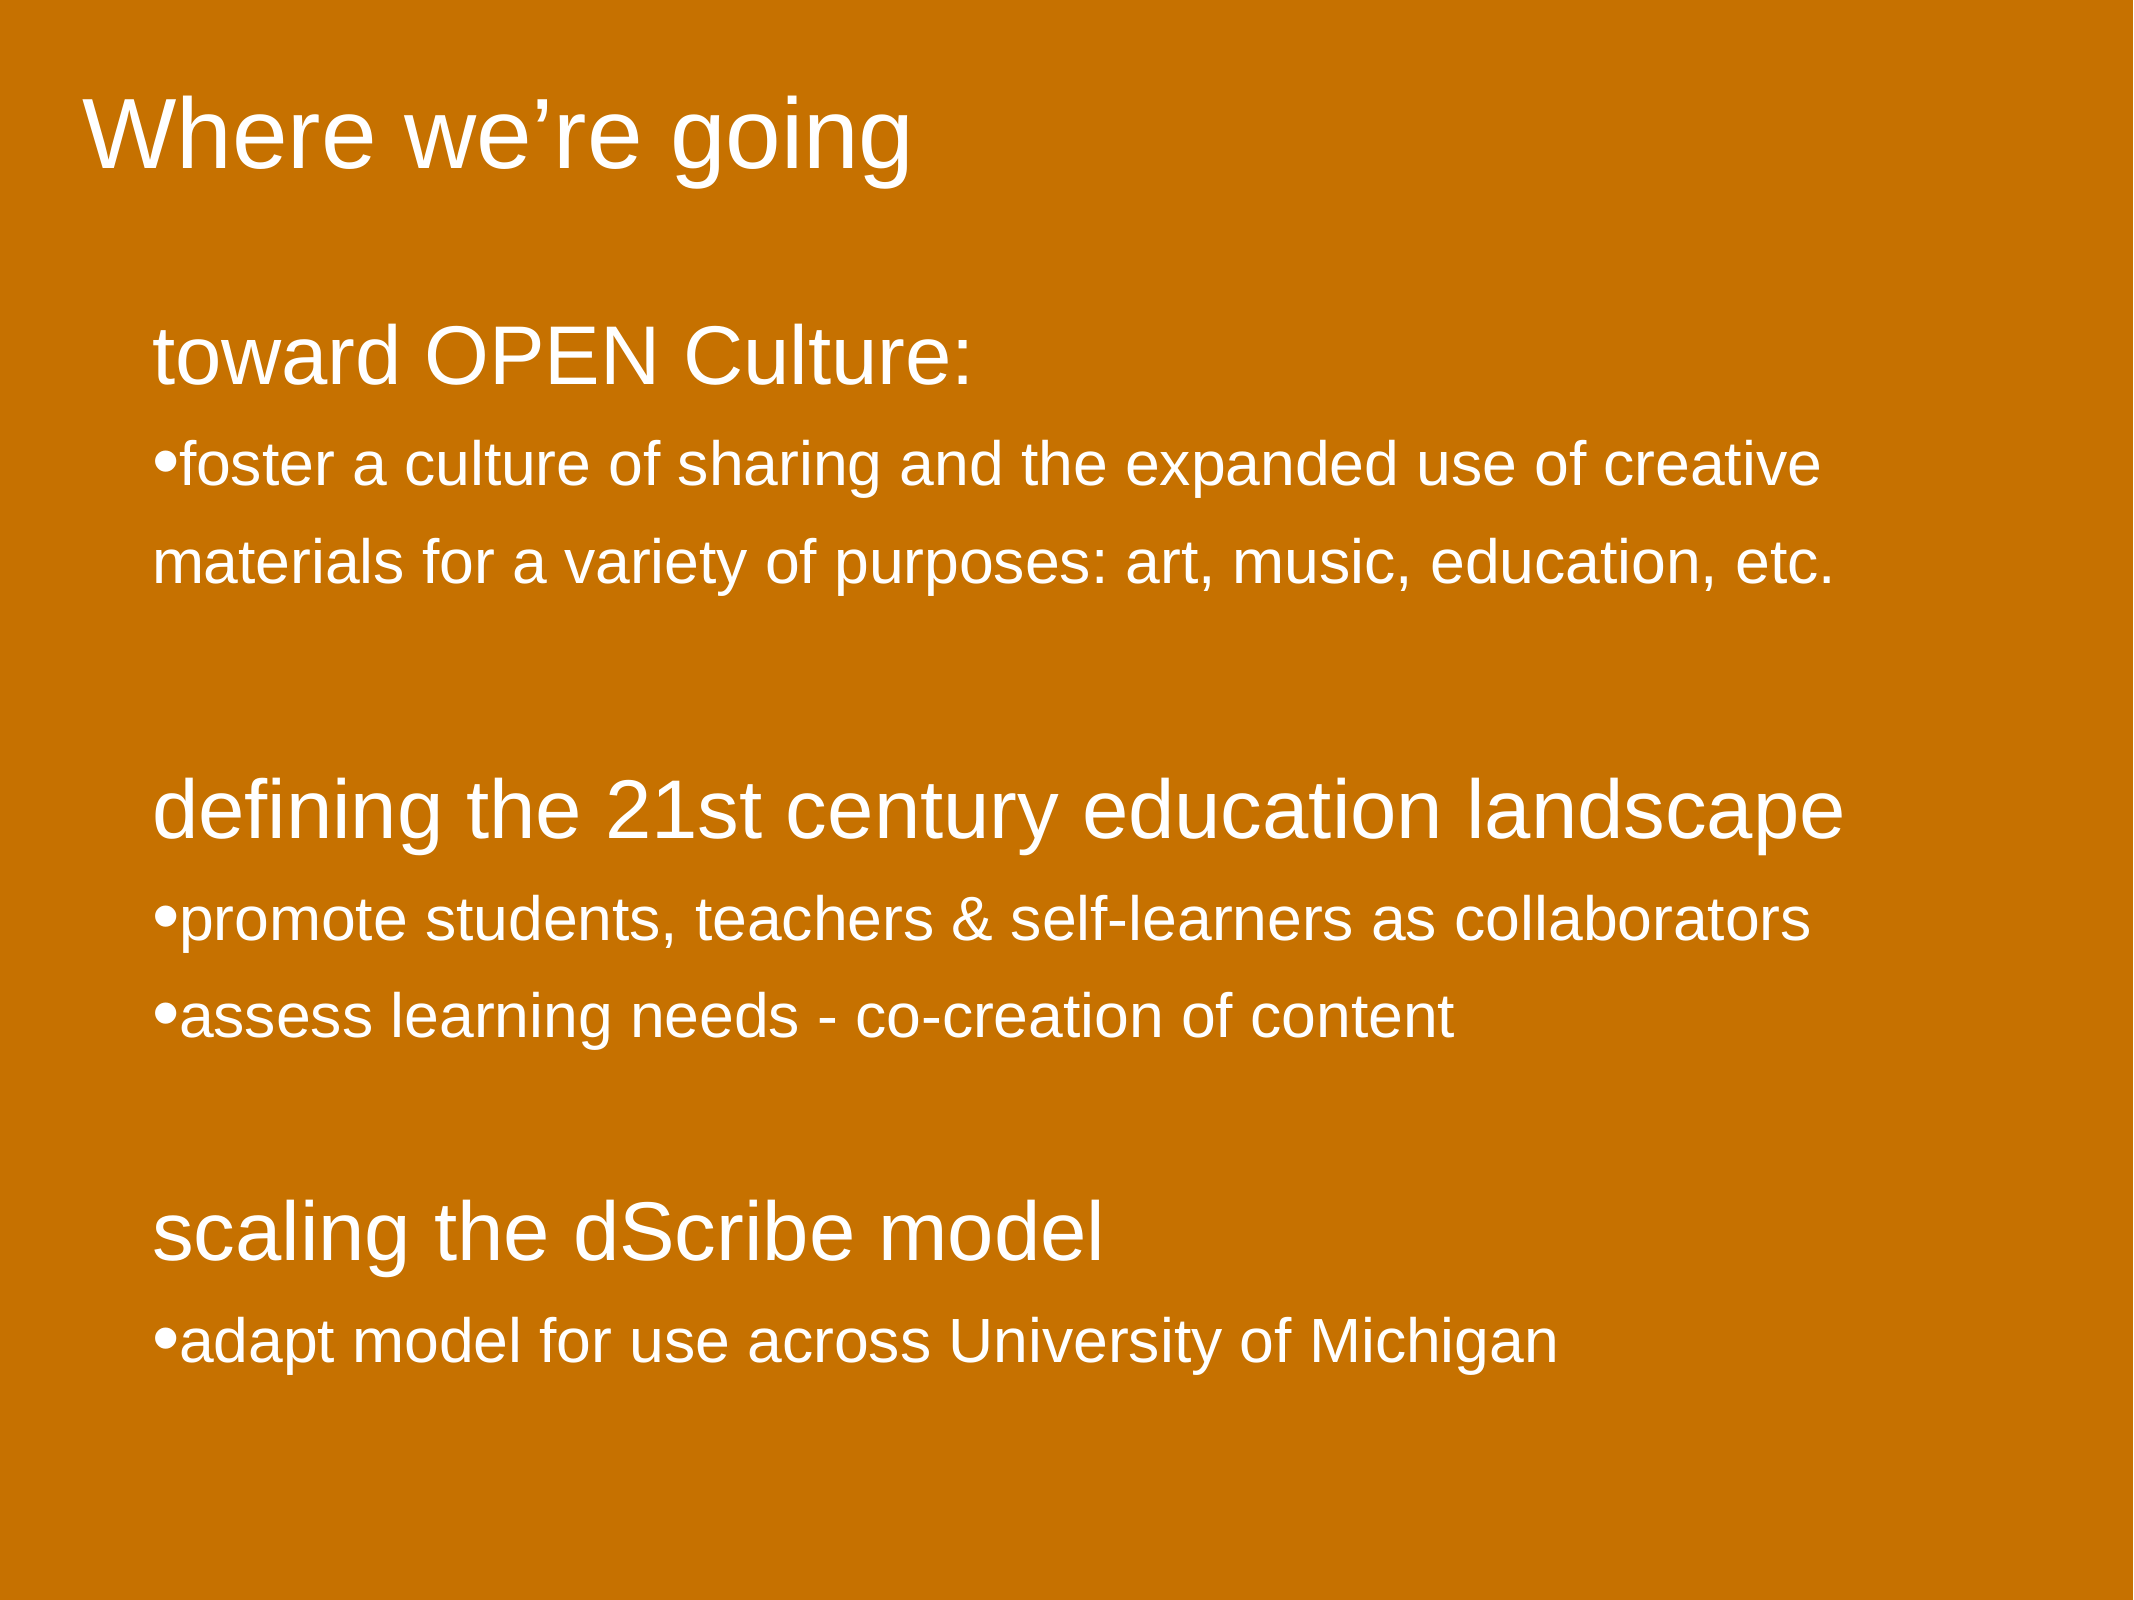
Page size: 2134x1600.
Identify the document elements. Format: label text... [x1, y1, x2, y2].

text_box Where we’re going [82, 68, 916, 189]
text_box Where we’re going [683, 121, 710, 162]
text_box toward OPEN Culture: foster a culture of sharing and the expanded use of creative materials for a variety of purposes: art, music, education, etc. defining the 21st century education landscape promote students, teachers & self-learners as collaborators assess learning needs - co-creation of content scaling the dScribe model adapt model for use across University of Michigan [152, 310, 2053, 1336]
text_box Where we’re going [871, 121, 898, 162]
